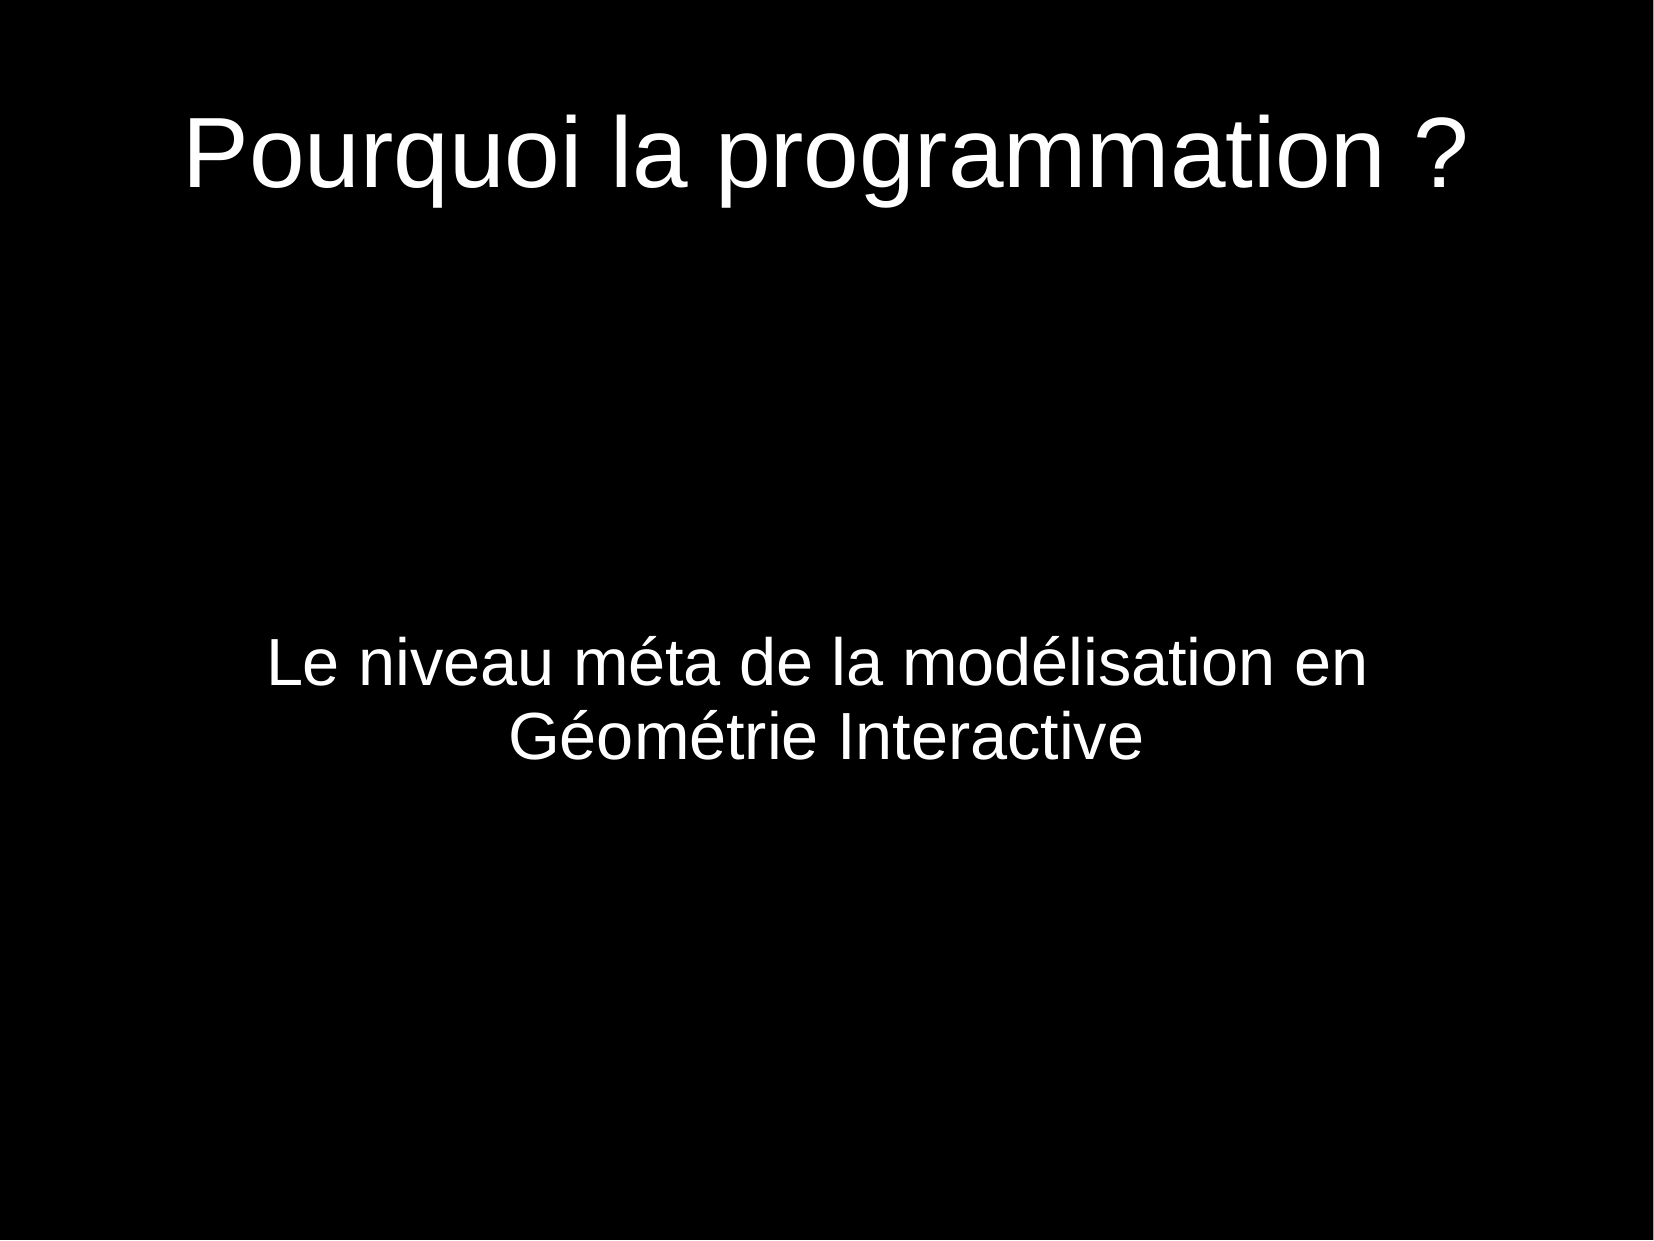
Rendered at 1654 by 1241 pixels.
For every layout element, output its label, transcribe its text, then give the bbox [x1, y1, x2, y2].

subtitle Le niveau méta de la modélisation en Géométrie Interactive [82, 290, 1571, 1109]
title Pourquoi la programmation ? [82, 56, 1571, 250]
